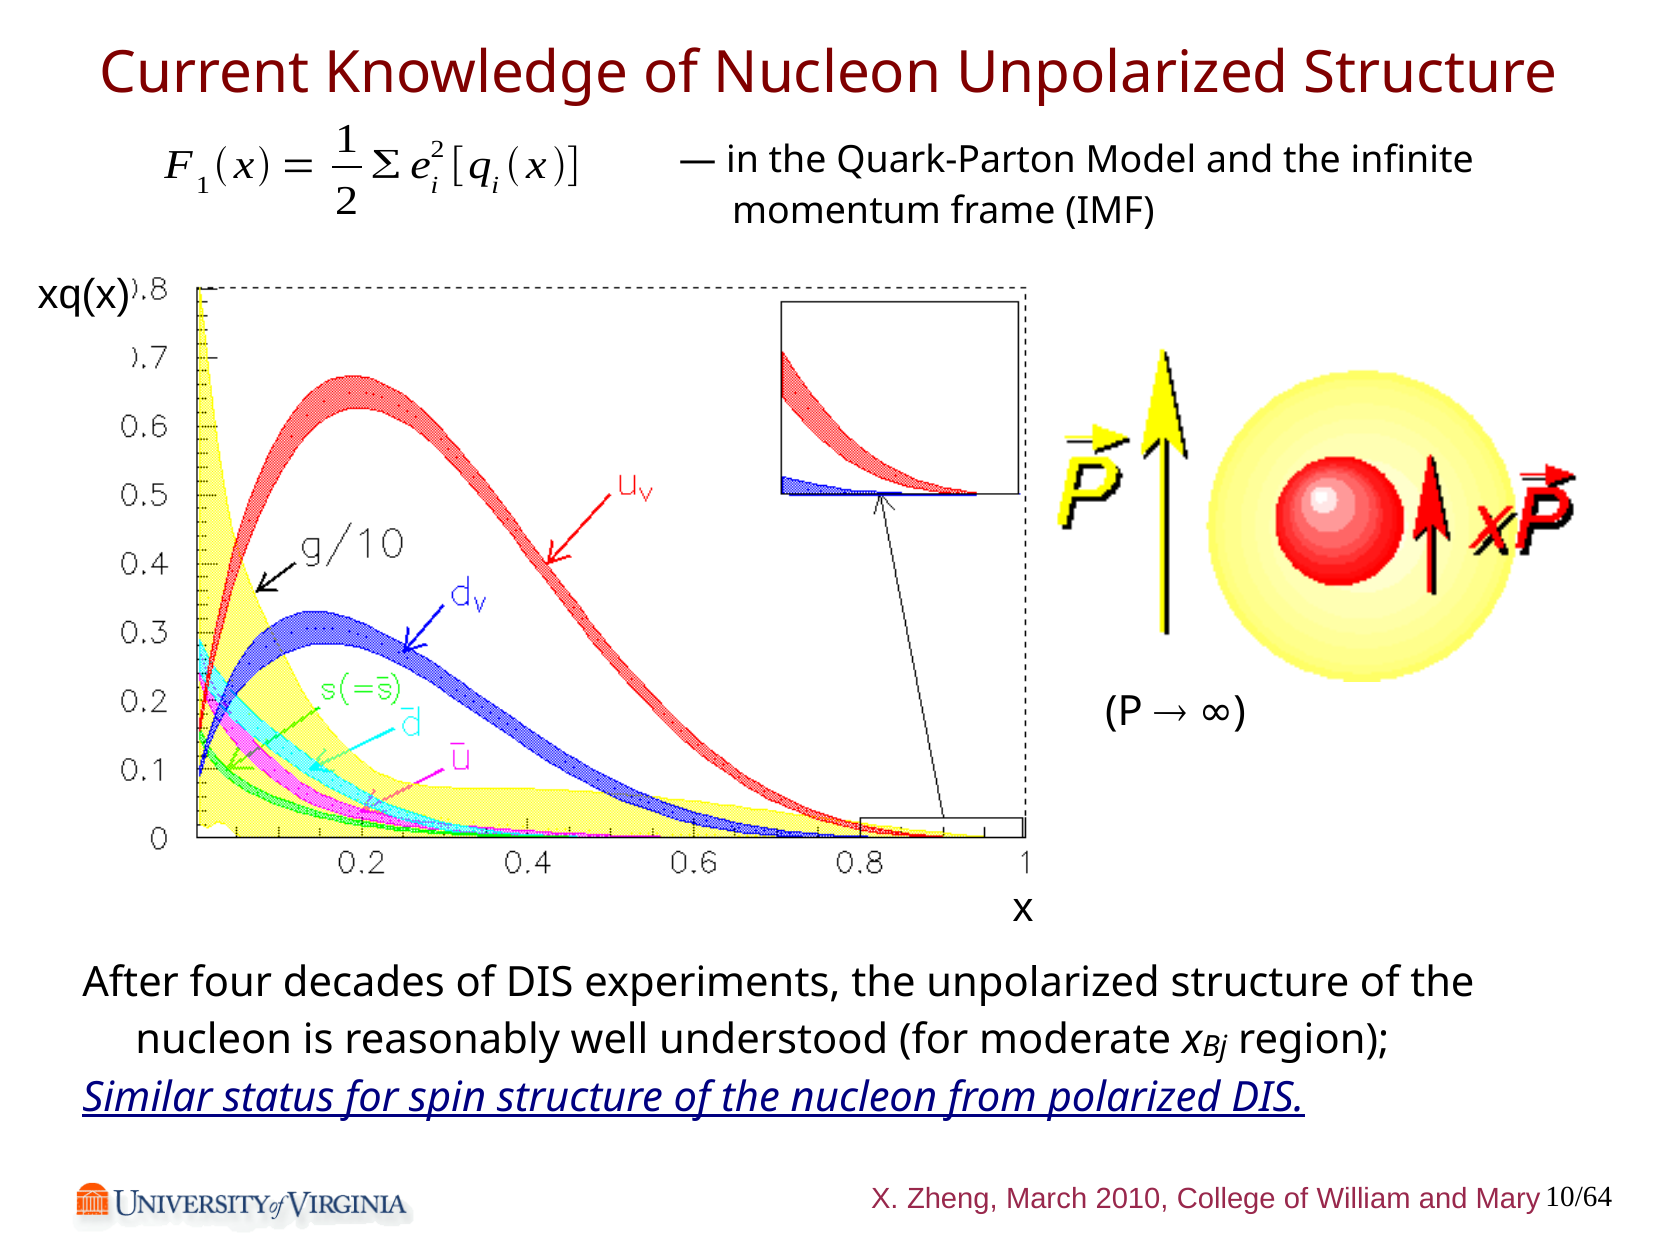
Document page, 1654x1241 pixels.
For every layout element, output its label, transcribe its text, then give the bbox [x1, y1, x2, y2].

picture [53, 1165, 427, 1241]
text_box x [995, 884, 1071, 965]
text_box (P ® ∞) [1087, 680, 1276, 745]
text_box — in the Quark-Parton Model and the infinite momentum frame (IMF) [661, 132, 1562, 245]
list After four decades of DIS experiments, the unpolarized structure of the nucleon is reasonably well understood (for moderate xBj region); Similar status for spin structure of the nucleon from polarized DIS. [64, 952, 1576, 1163]
text_box xq(x) [19, 270, 133, 413]
picture [10, 250, 1581, 970]
title Current Knowledge of Nucleon Unpolarized Structure [67, 27, 1645, 114]
chart [150, 114, 592, 227]
